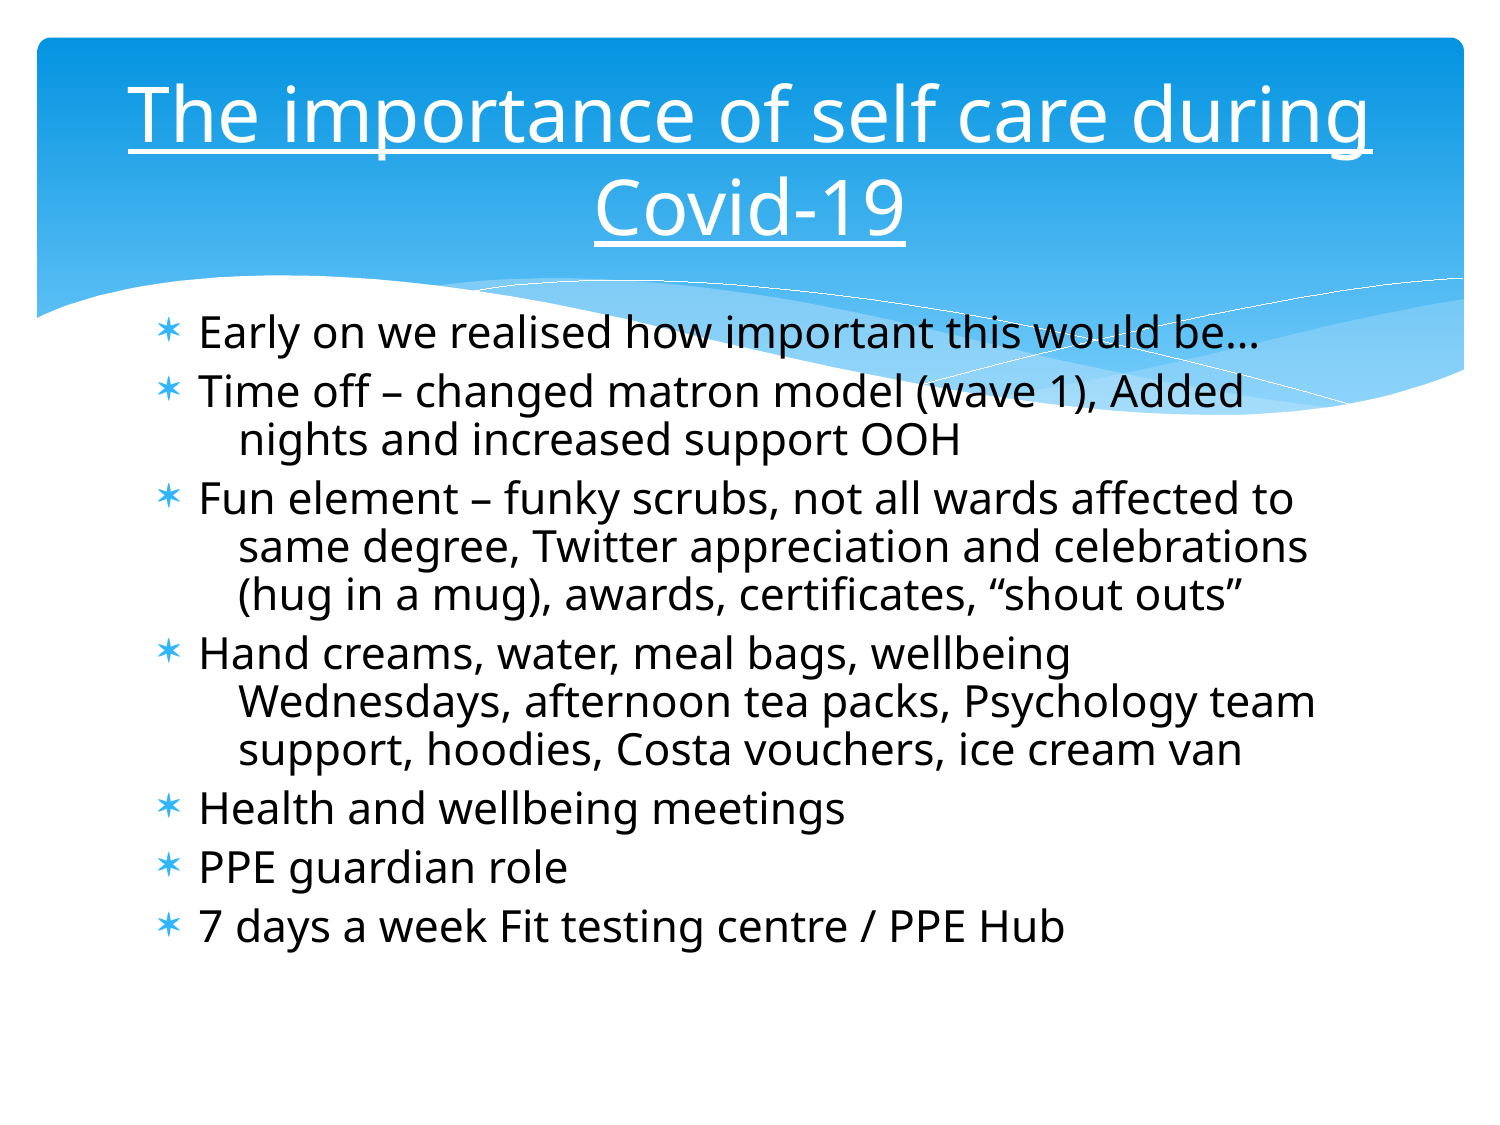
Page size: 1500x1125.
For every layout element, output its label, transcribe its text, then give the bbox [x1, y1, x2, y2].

list Early on we realised how important this would be… Time off – changed matron model (wave 1), Added nights and increased support OOH Fun element – funky scrubs, not all wards affected to same degree, Twitter appreciation and celebrations (hug in a mug), awards, certificates, “shout outs” Hand creams, water, meal bags, wellbeing Wednesdays, afternoon tea packs, Psychology team support, hoodies, Costa vouchers, ice cream van Health and wellbeing meetings PPE guardian role 7 days a week Fit testing centre / PPE Hub [143, 302, 1359, 1006]
title The importance of self care during Covid-19 [75, 55, 1426, 262]
